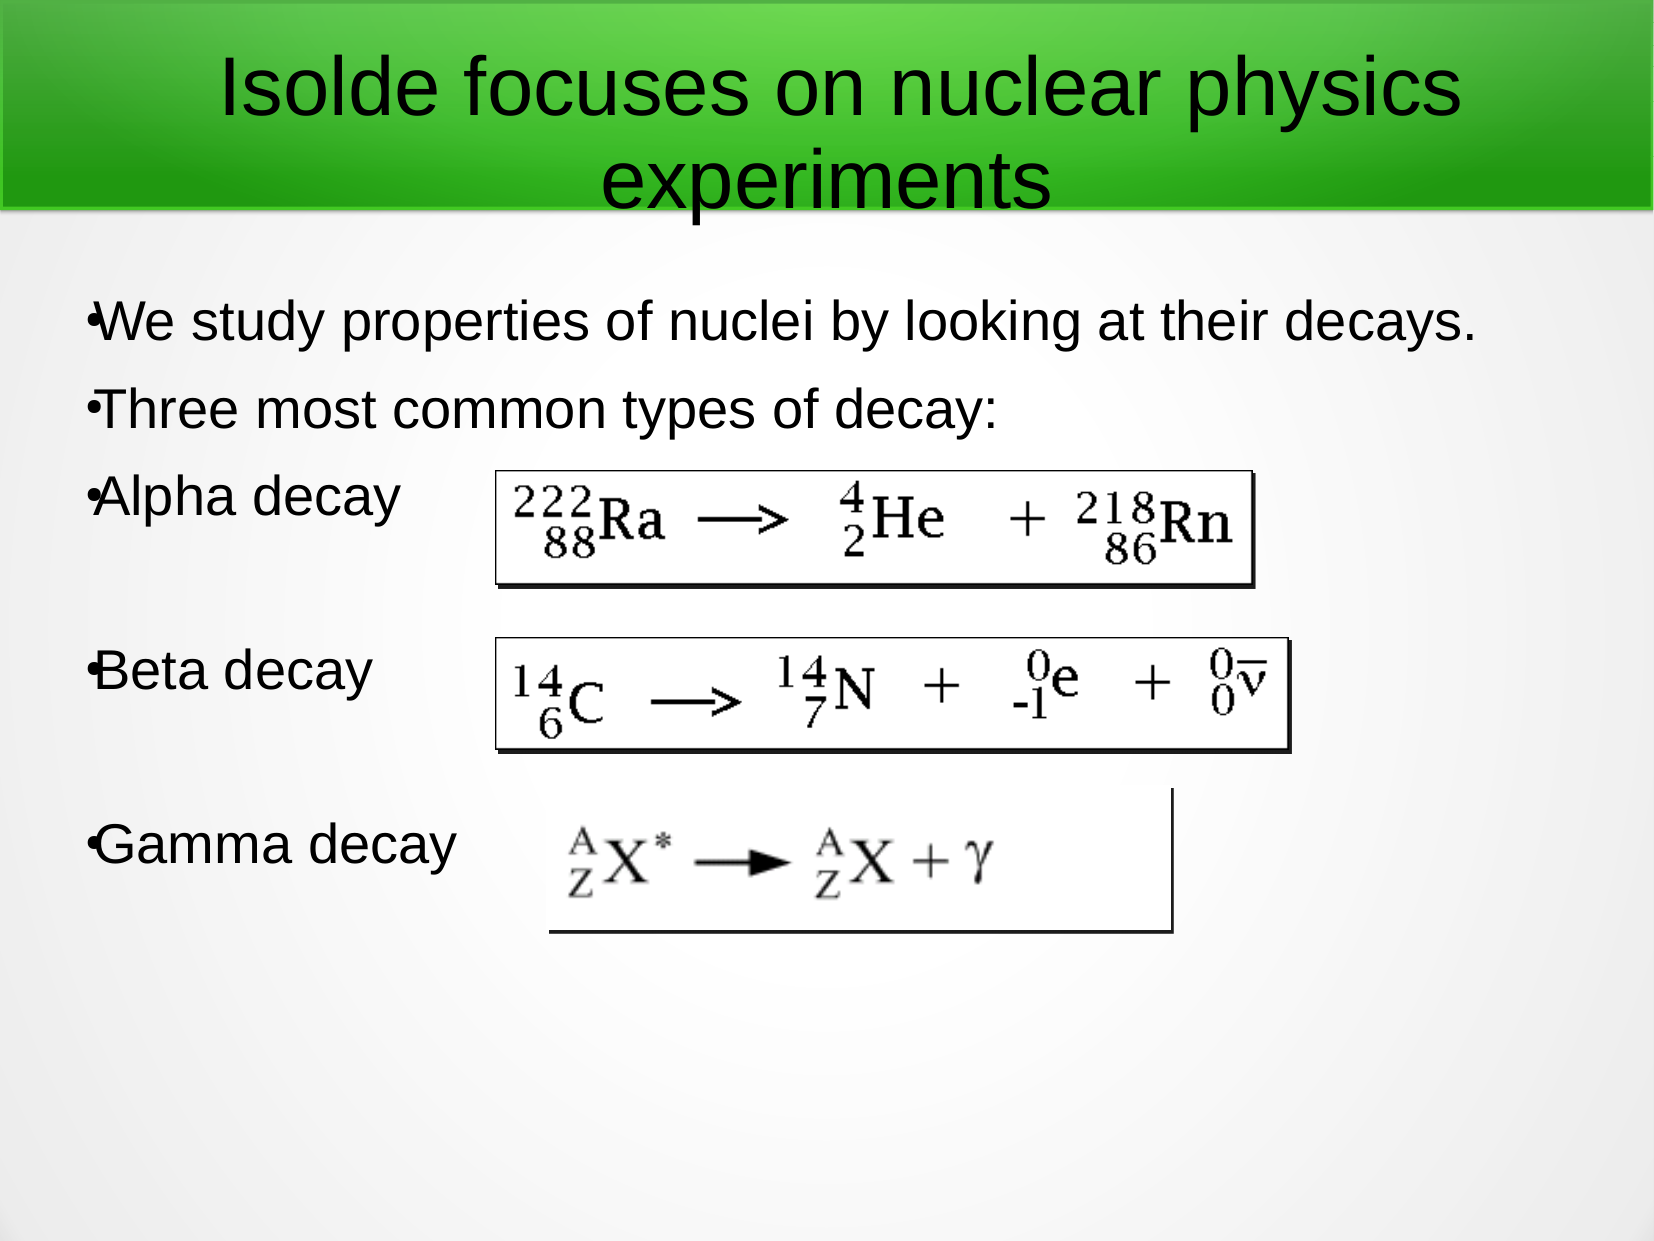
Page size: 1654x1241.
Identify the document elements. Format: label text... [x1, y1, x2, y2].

list We study properties of nuclei by looking at their decays. Three most common types of decay: Alpha decay Beta decay Gamma decay [82, 290, 1571, 1010]
picture [546, 785, 1171, 931]
picture [495, 637, 1289, 751]
picture [495, 470, 1253, 586]
title Isolde focuses on nuclear physics experiments [82, 30, 1571, 238]
